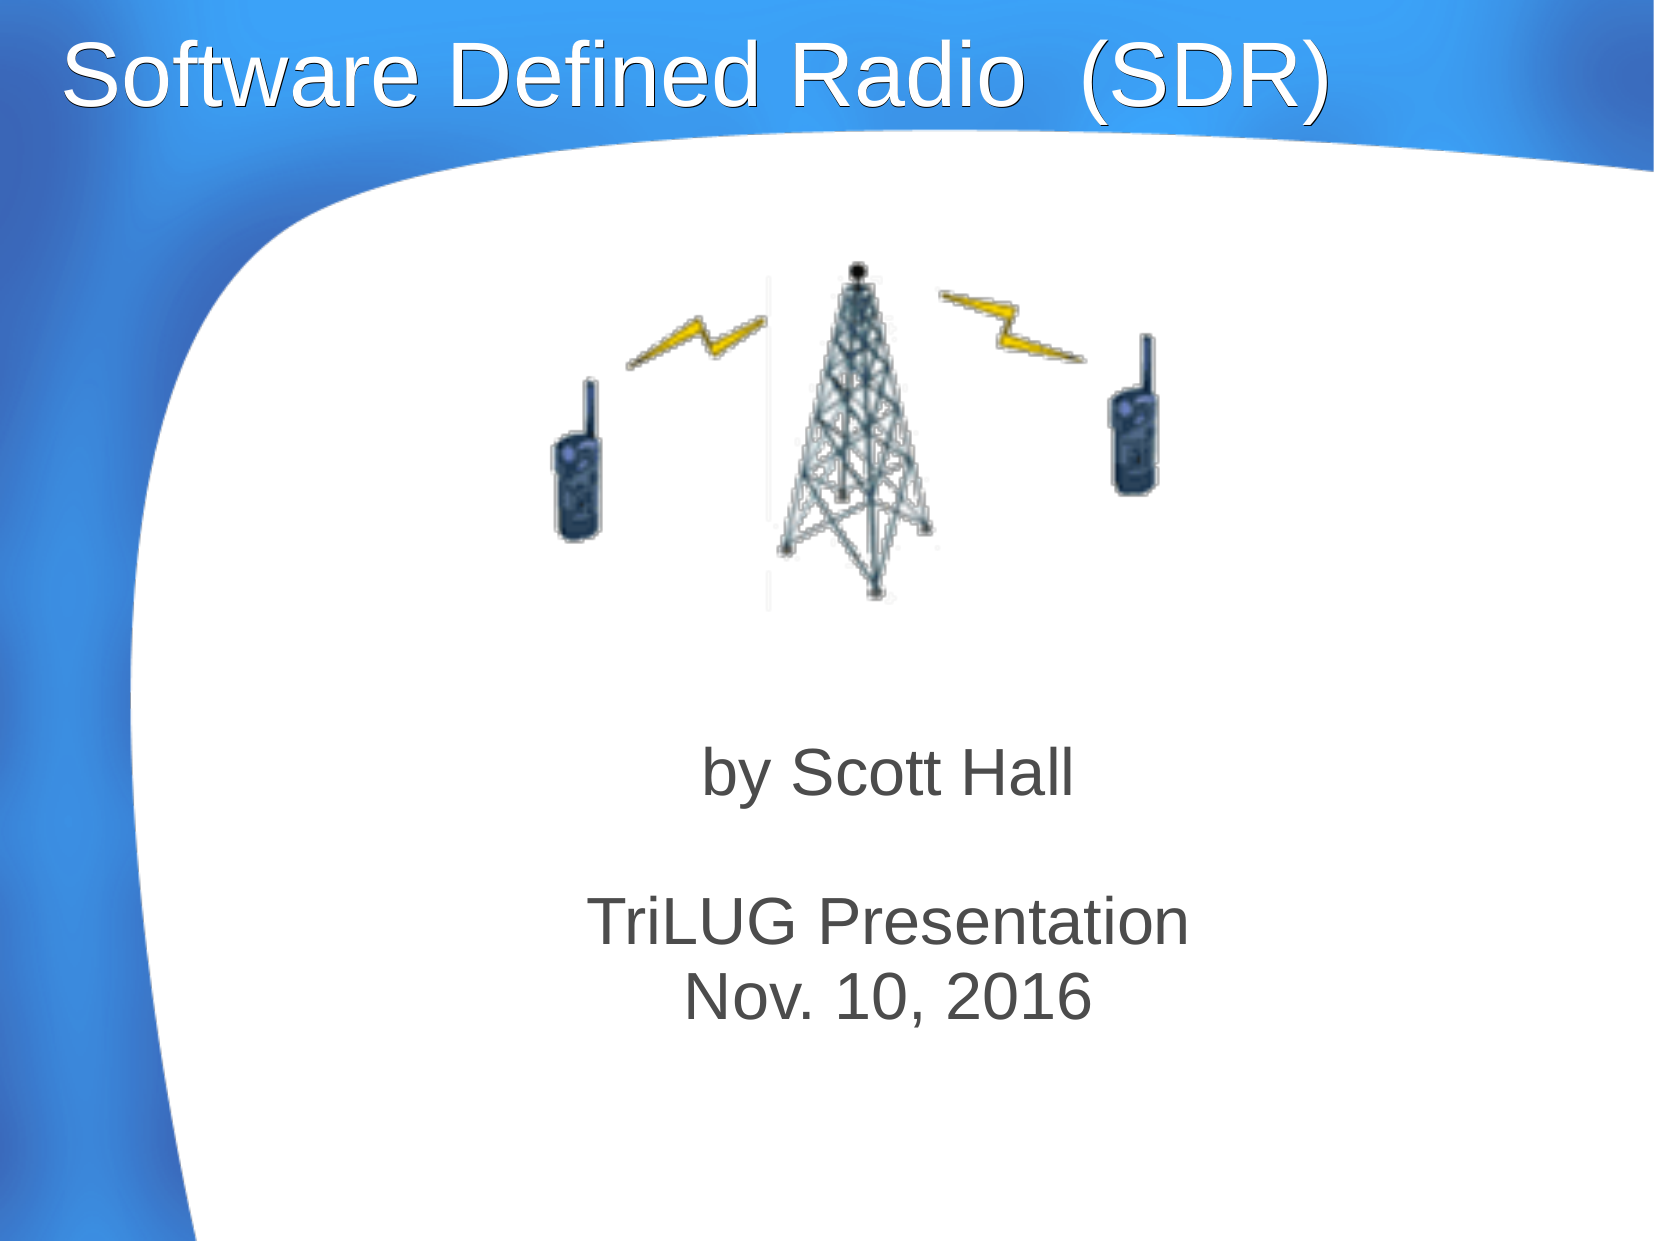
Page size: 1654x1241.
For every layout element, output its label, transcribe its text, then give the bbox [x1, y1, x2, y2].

picture [0, 0, 1654, 1241]
subtitle by Scott Hall TriLUG Presentation Nov. 10, 2016 [240, 270, 1538, 1126]
title Software Defined Radio (SDR) [60, 15, 1531, 136]
